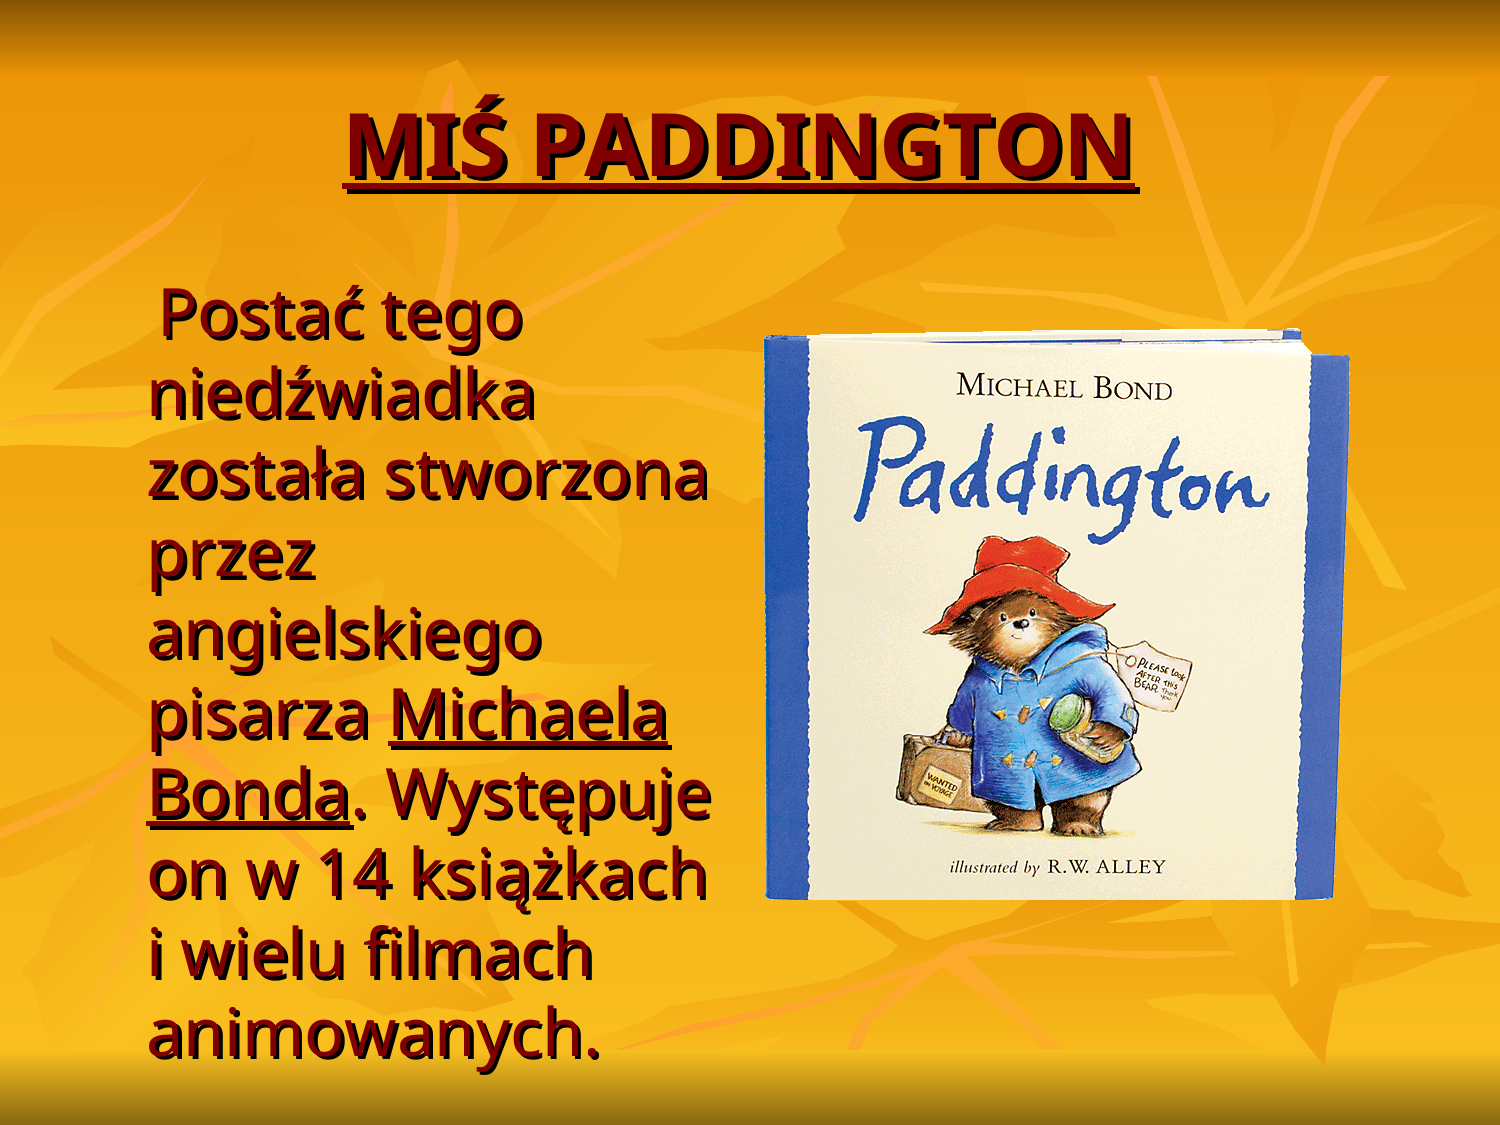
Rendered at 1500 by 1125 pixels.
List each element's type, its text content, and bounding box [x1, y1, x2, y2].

title MIŚ PADDINGTON [75, 45, 1426, 234]
list Postać tego niedźwiadka została stworzona przez angielskiego pisarza Michaela Bonda. Występuje on w 14 książkach i wielu filmach animowanych. [75, 262, 738, 1006]
picture [690, 278, 1412, 964]
